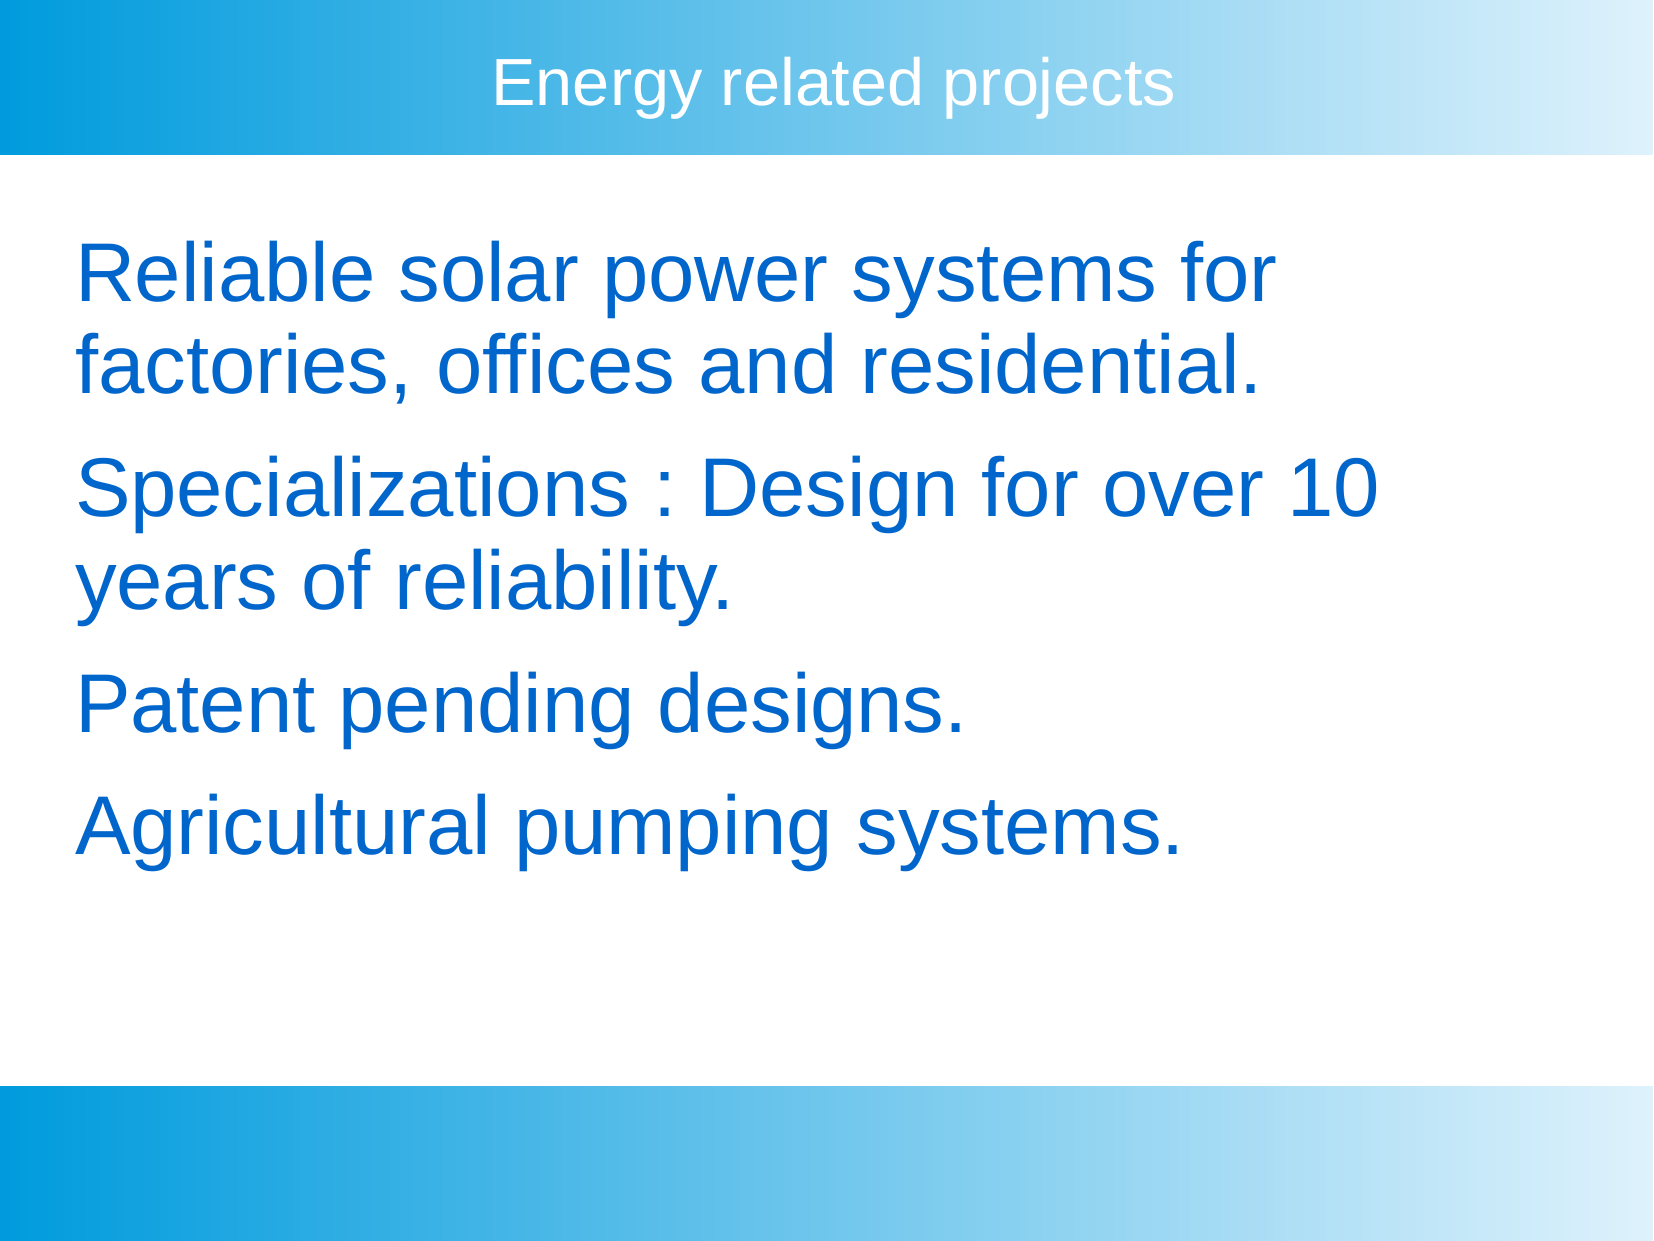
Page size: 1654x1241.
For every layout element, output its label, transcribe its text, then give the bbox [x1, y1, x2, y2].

list Reliable solar power systems for factories, offices and residential. Specializations : Design for over 10 years of reliability. Patent pending designs. Agricultural pumping systems. [75, 225, 1564, 946]
title Energy related projects [90, 30, 1579, 136]
